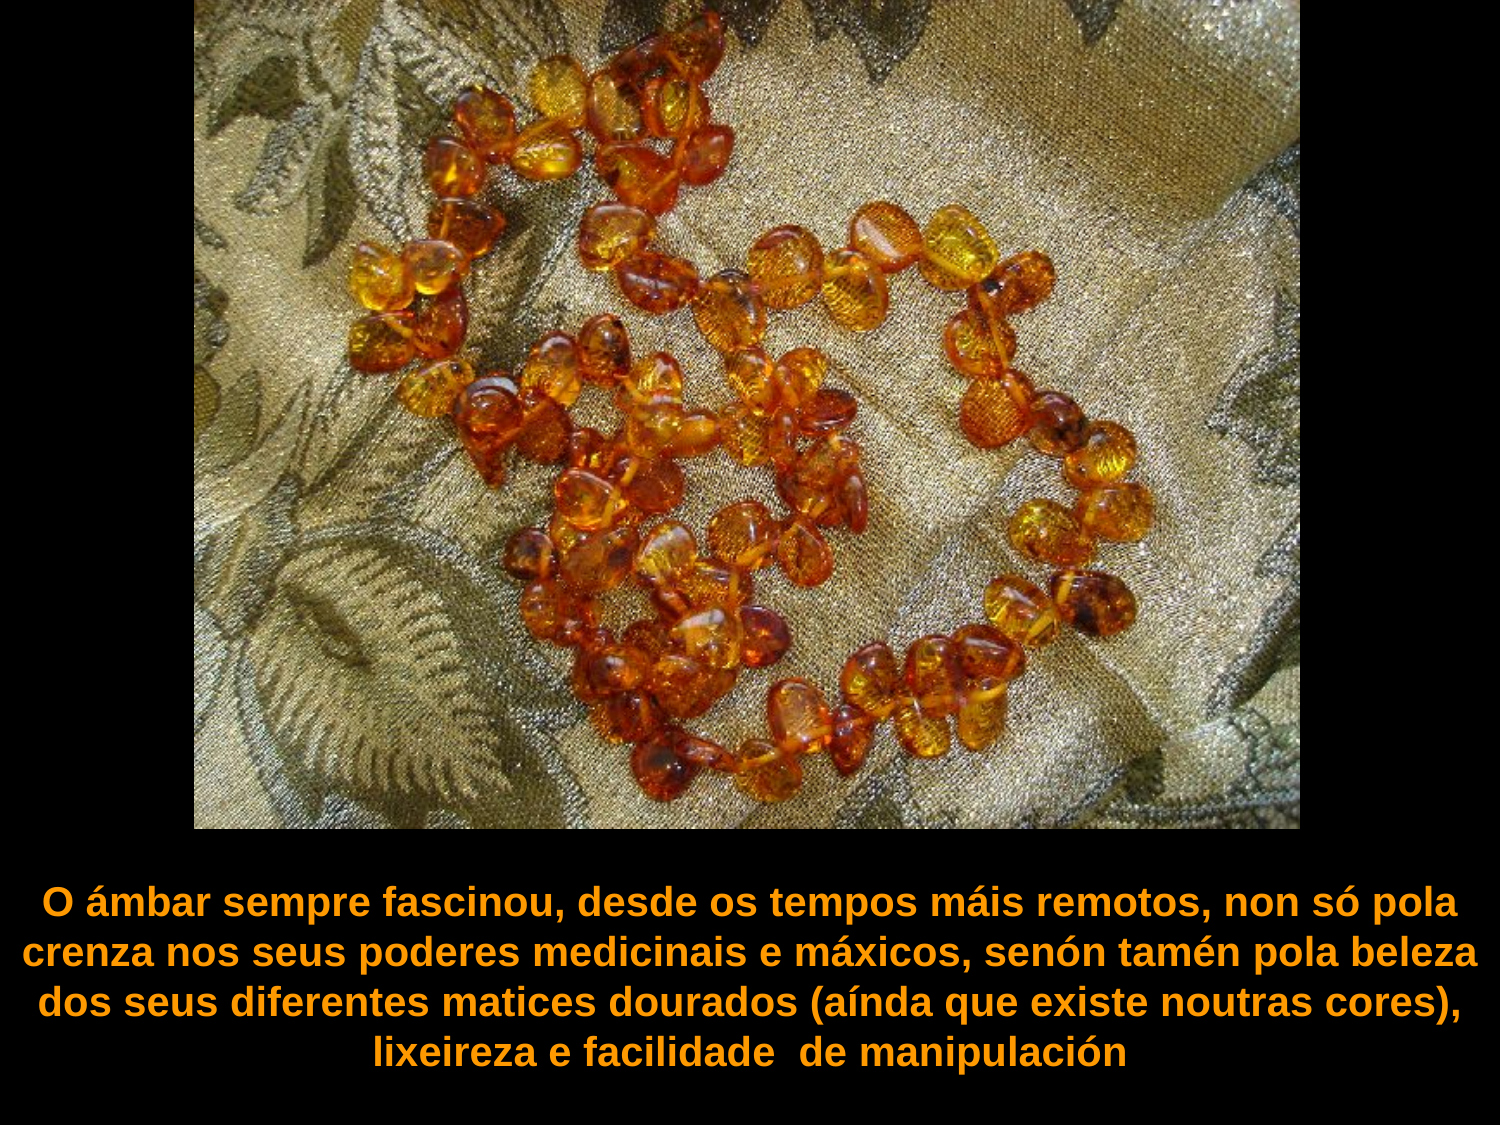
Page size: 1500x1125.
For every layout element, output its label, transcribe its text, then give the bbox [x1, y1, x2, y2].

picture [194, 0, 1300, 829]
text_box O ámbar sempre fascinou, desde os tempos máis remotos, non só pola crenza nos seus poderes medicinais e máxicos, senón tamén pola beleza dos seus diferentes matices dourados (aínda que existe noutras cores), lixeireza e facilidade de manipulación [0, 866, 1500, 1083]
